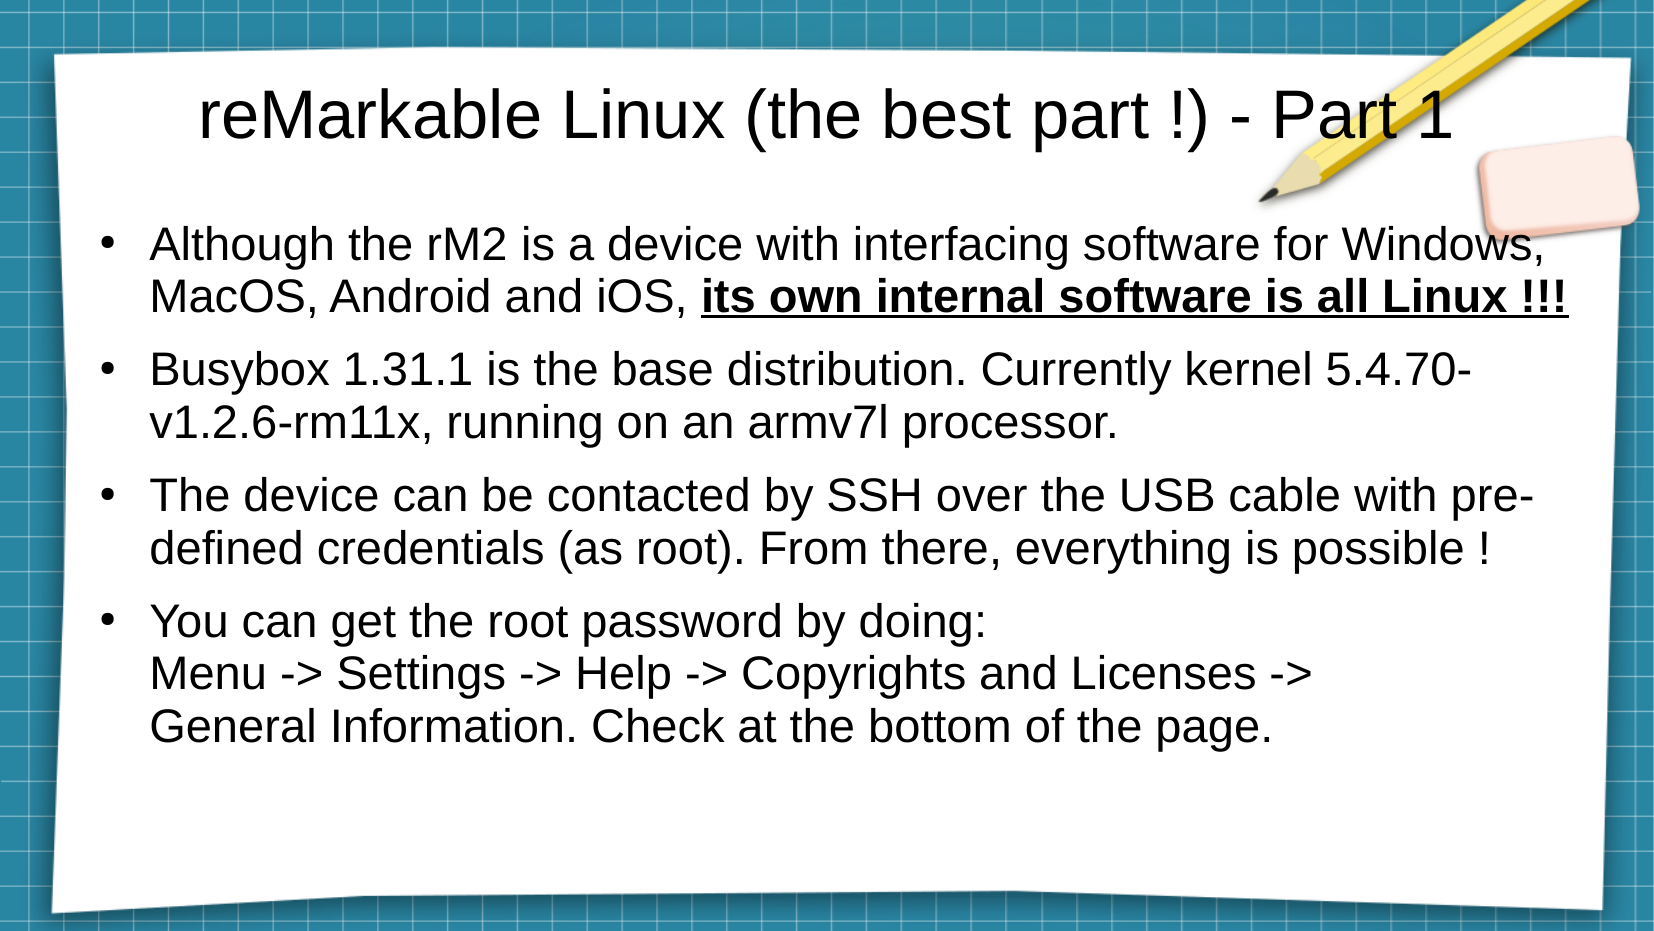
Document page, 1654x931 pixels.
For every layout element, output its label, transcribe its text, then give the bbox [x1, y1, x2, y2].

picture [0, 0, 1654, 931]
list Although the rM2 is a device with interfacing software for Windows, MacOS, Android and iOS, its own internal software is all Linux !!! Busybox 1.31.1 is the base distribution. Currently kernel 5.4.70-v1.2.6-rm11x, running on an armv7l processor. The device can be contacted by SSH over the USB cable with pre-defined credentials (as root). From there, everything is possible ! You can get the root password by doing: Menu -> Settings -> Help -> Copyrights and Licenses -> General Information. Check at the bottom of the page. [82, 217, 1571, 857]
title reMarkable Linux (the best part !) - Part 1 [82, 37, 1571, 193]
